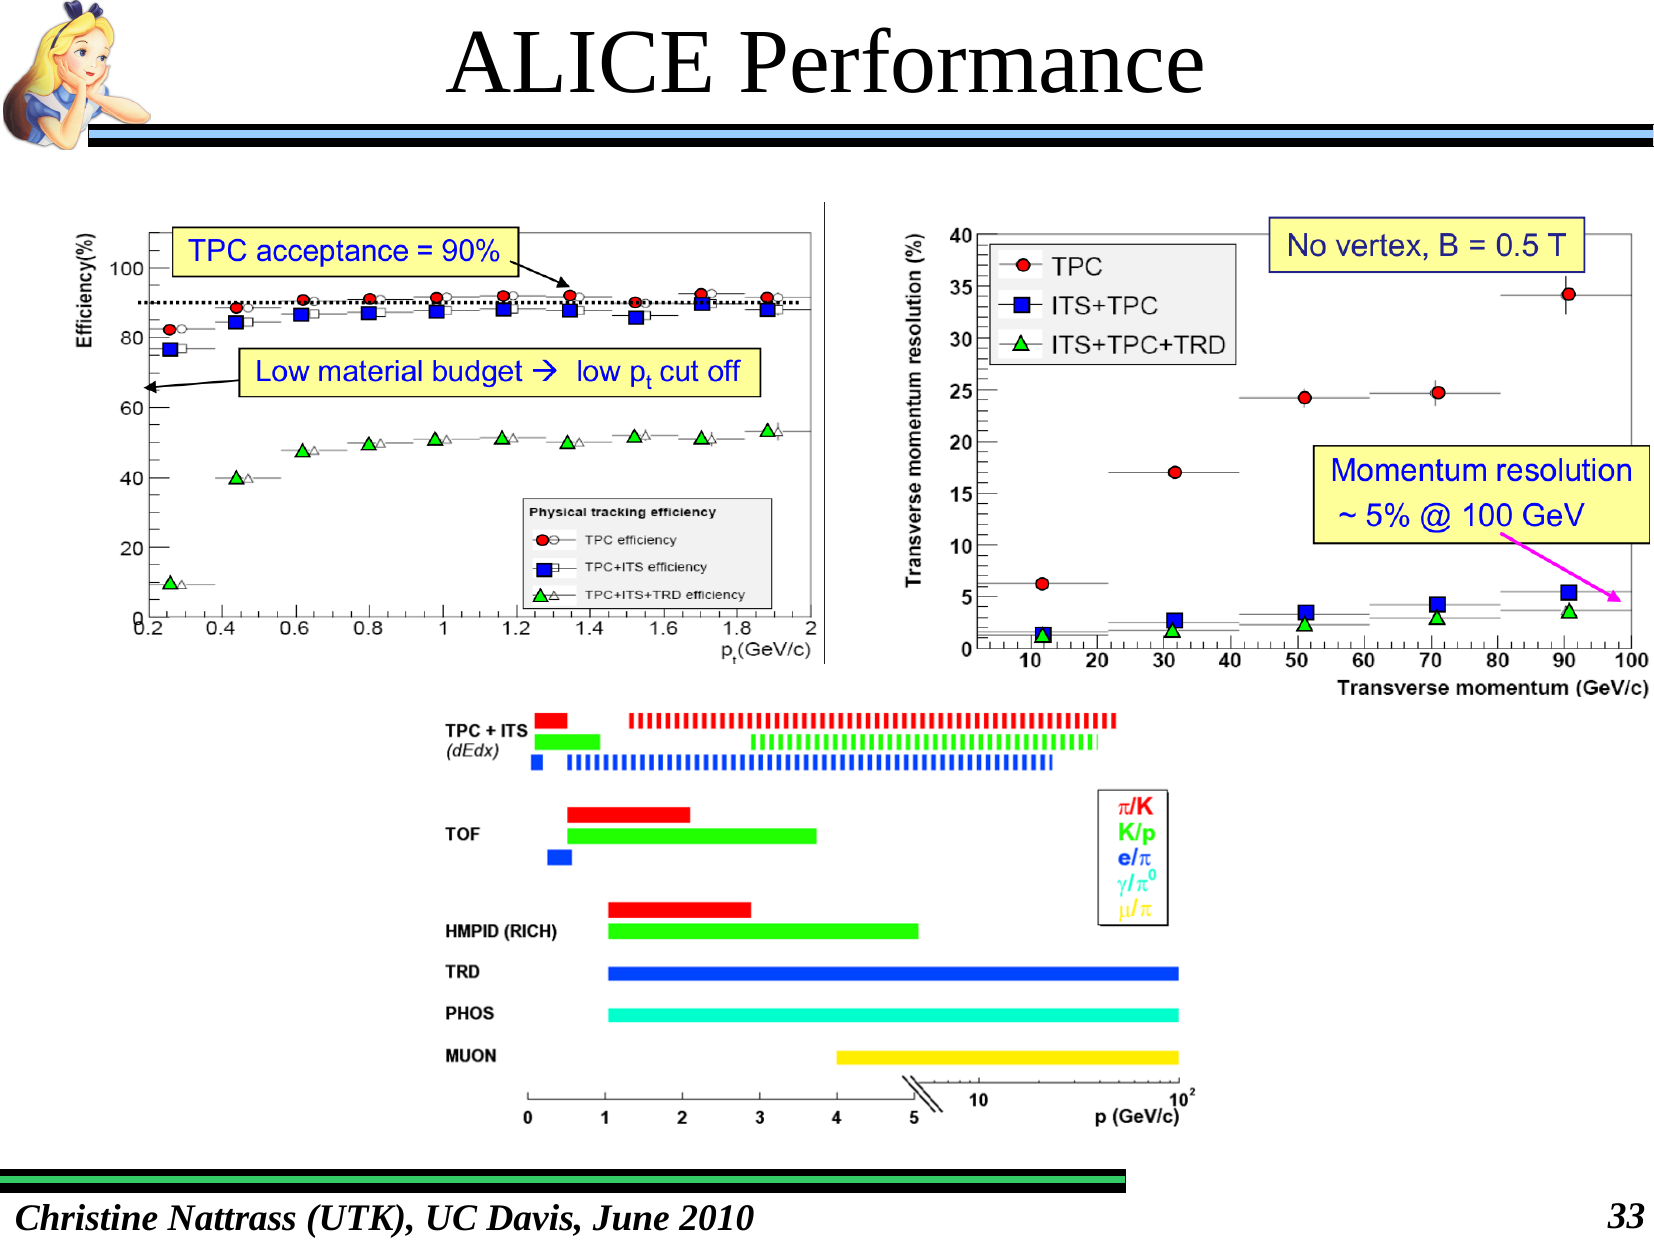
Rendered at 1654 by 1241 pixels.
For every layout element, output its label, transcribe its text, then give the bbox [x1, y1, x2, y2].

picture [445, 712, 1196, 1127]
title ALICE Performance [82, 0, 1571, 133]
picture [899, 215, 1650, 700]
picture [3, 0, 151, 150]
picture [74, 202, 825, 664]
